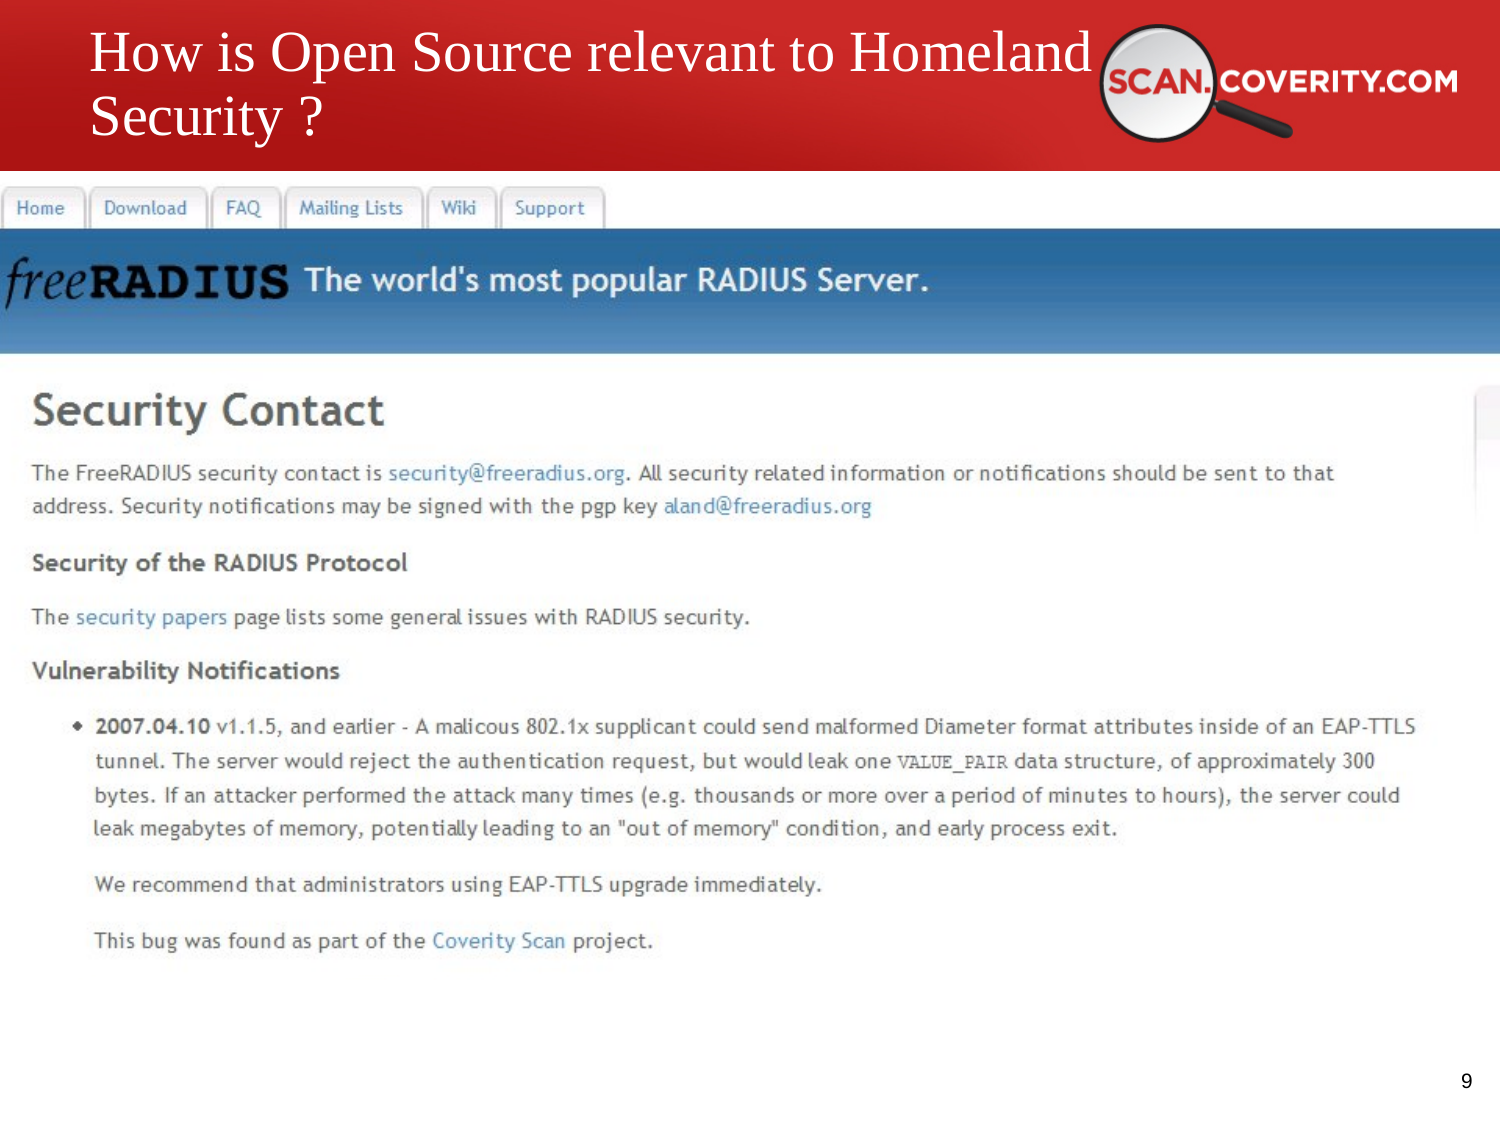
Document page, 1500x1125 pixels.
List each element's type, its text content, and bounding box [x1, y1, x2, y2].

title How is Open Source relevant to Homeland Security ? [75, 10, 1126, 157]
picture [0, 0, 1500, 981]
